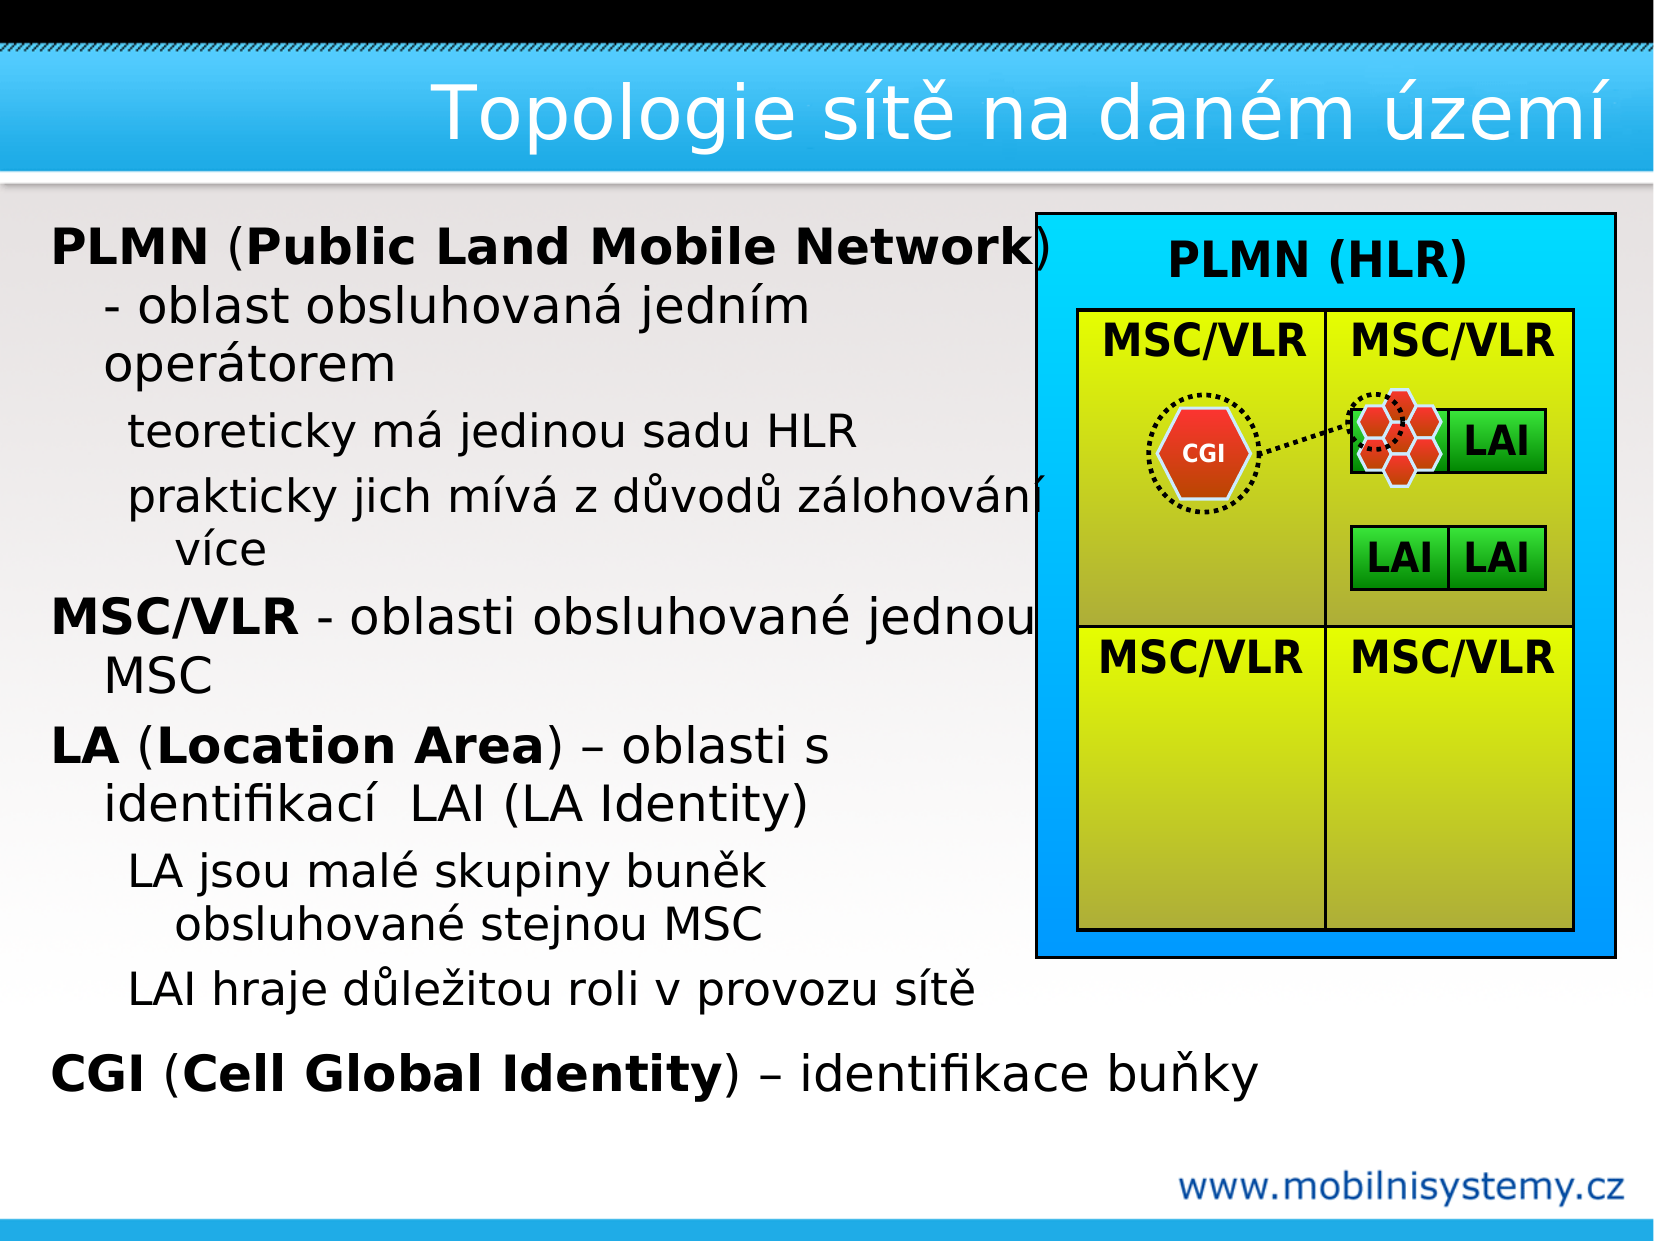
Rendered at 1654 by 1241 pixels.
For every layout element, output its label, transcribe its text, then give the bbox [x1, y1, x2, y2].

text_box [1036, 213, 1616, 958]
title Topologie sítě na daném území [29, 49, 1624, 178]
text_box LAI [1448, 526, 1546, 590]
picture [0, 0, 1654, 1241]
text_box MSC/VLR [1334, 627, 1571, 692]
text_box PLMN (HLR) [1152, 223, 1485, 298]
text_box MSC/VLR [1086, 306, 1323, 375]
list CGI (Cell Global Identity) – identifikace buňky [32, 1045, 1595, 1105]
text_box MSC/VLR [1082, 623, 1319, 692]
text_box CGI [1167, 431, 1241, 476]
list PLMN (Public Land Mobile Network) - oblast obsluhovaná jedním operátorem teoreticky má jedinou sadu HLR prakticky jich mívá z důvodů zálohování více MSC/VLR - oblasti obsluhované jednou MSC LA (Location Area) – oblasti s identifikací LAI (LA Identity) LA jsou malé skupiny buněk obsluhované stejnou MSC LAI hraje důležitou roli v provozu sítě [32, 218, 1063, 1034]
text_box MSC/VLR [1334, 306, 1571, 375]
text_box LAI [1416, 409, 1448, 473]
text_box LAI [1351, 409, 1384, 473]
text_box LAI [1351, 526, 1448, 590]
text_box LAI [1448, 409, 1546, 473]
